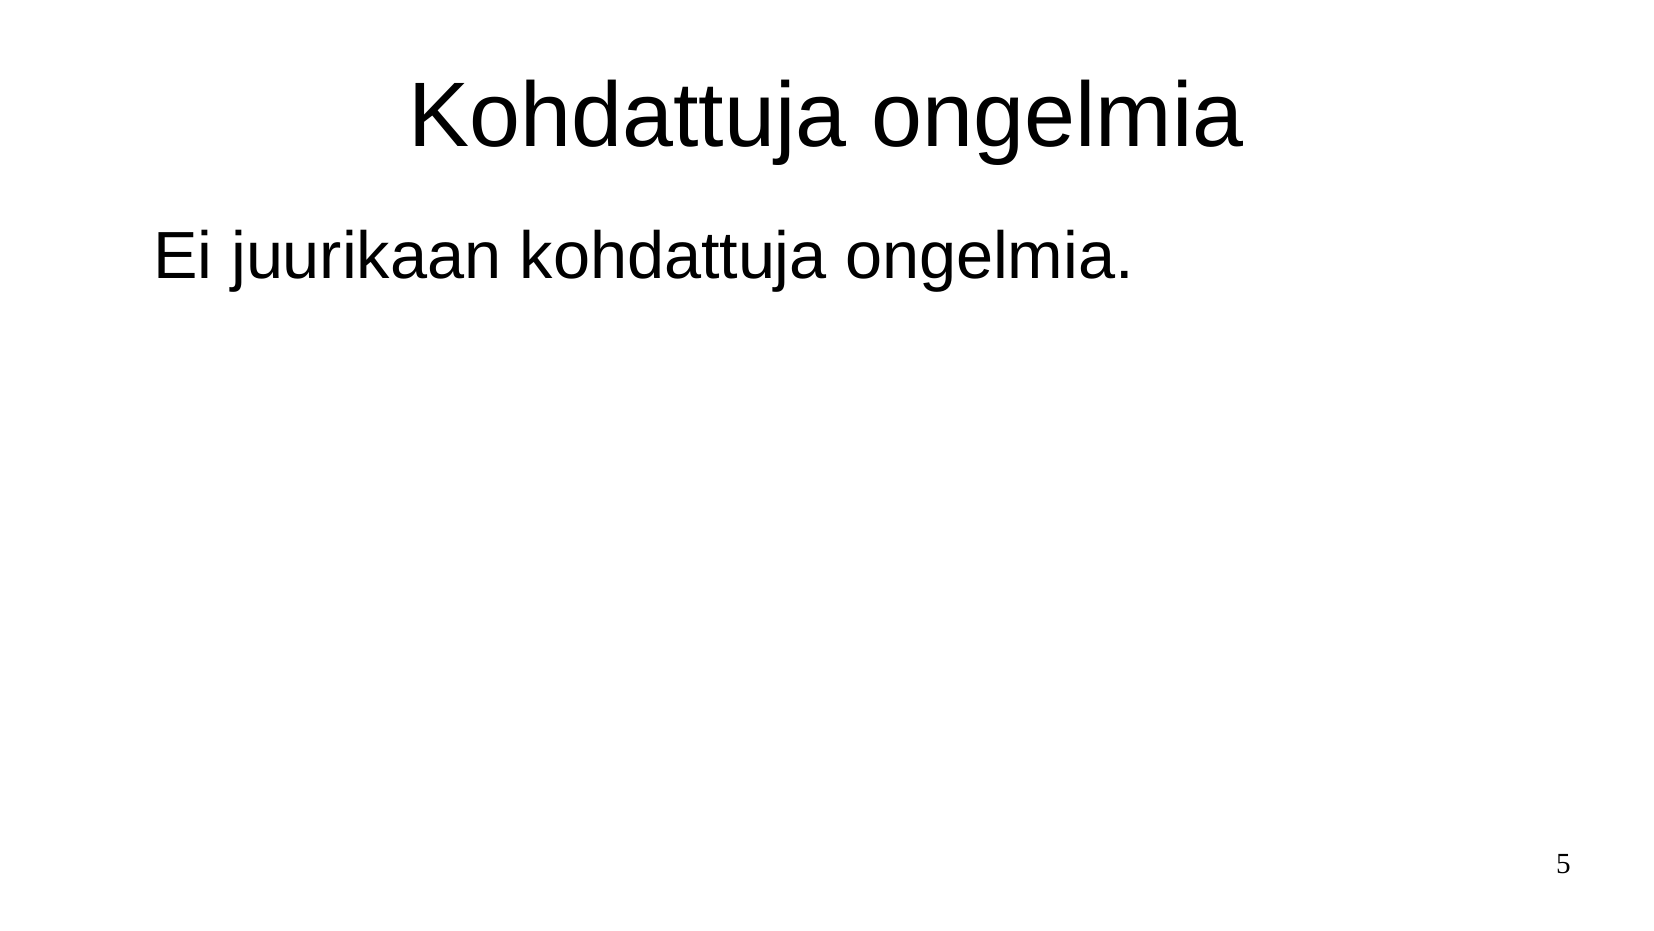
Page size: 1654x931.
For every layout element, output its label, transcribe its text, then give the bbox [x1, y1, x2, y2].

title Kohdattuja ongelmia [82, 37, 1571, 193]
list Ei juurikaan kohdattuja ongelmia. [82, 217, 1571, 758]
